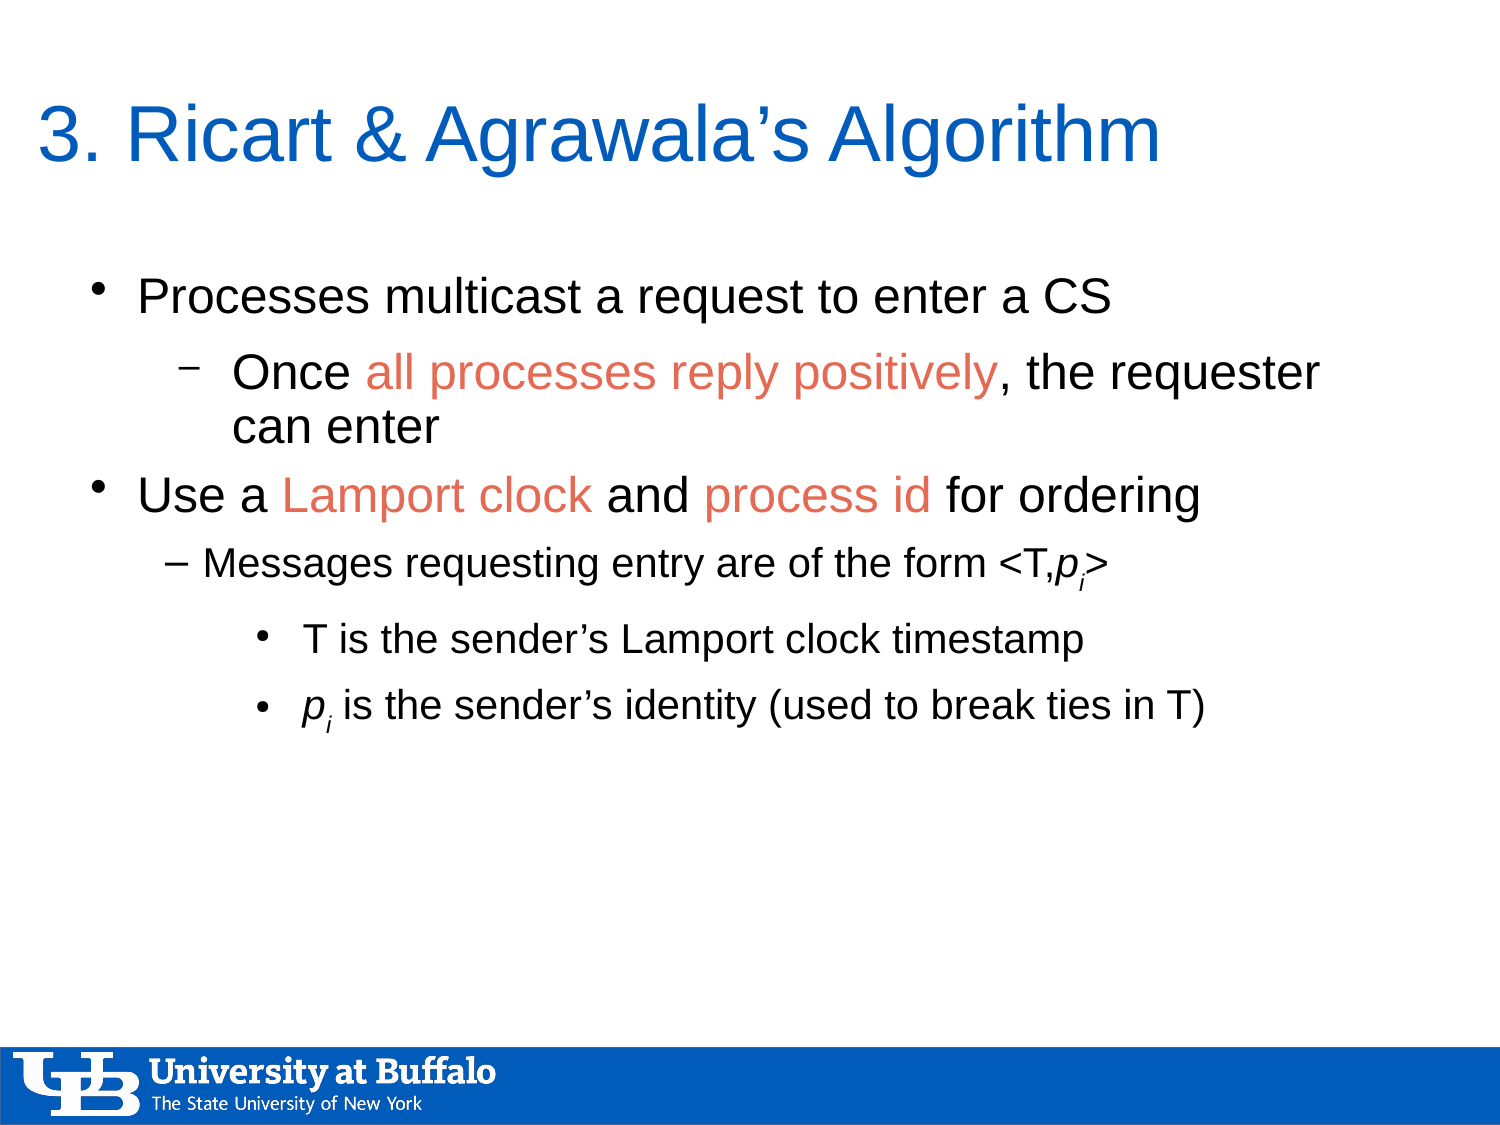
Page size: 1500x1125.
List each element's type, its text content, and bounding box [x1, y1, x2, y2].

list Processes multicast a request to enter a CS Once all processes reply positively, the requester can enter Use a Lamport clock and process id for ordering Messages requesting entry are of the form <T,pi> T is the sender’s Lamport clock timestamp pi is the sender’s identity (used to break ties in T) [75, 263, 1425, 916]
picture [13, 1052, 496, 1116]
title 3. Ricart & Agrawala’s Algorithm [37, 40, 1388, 228]
